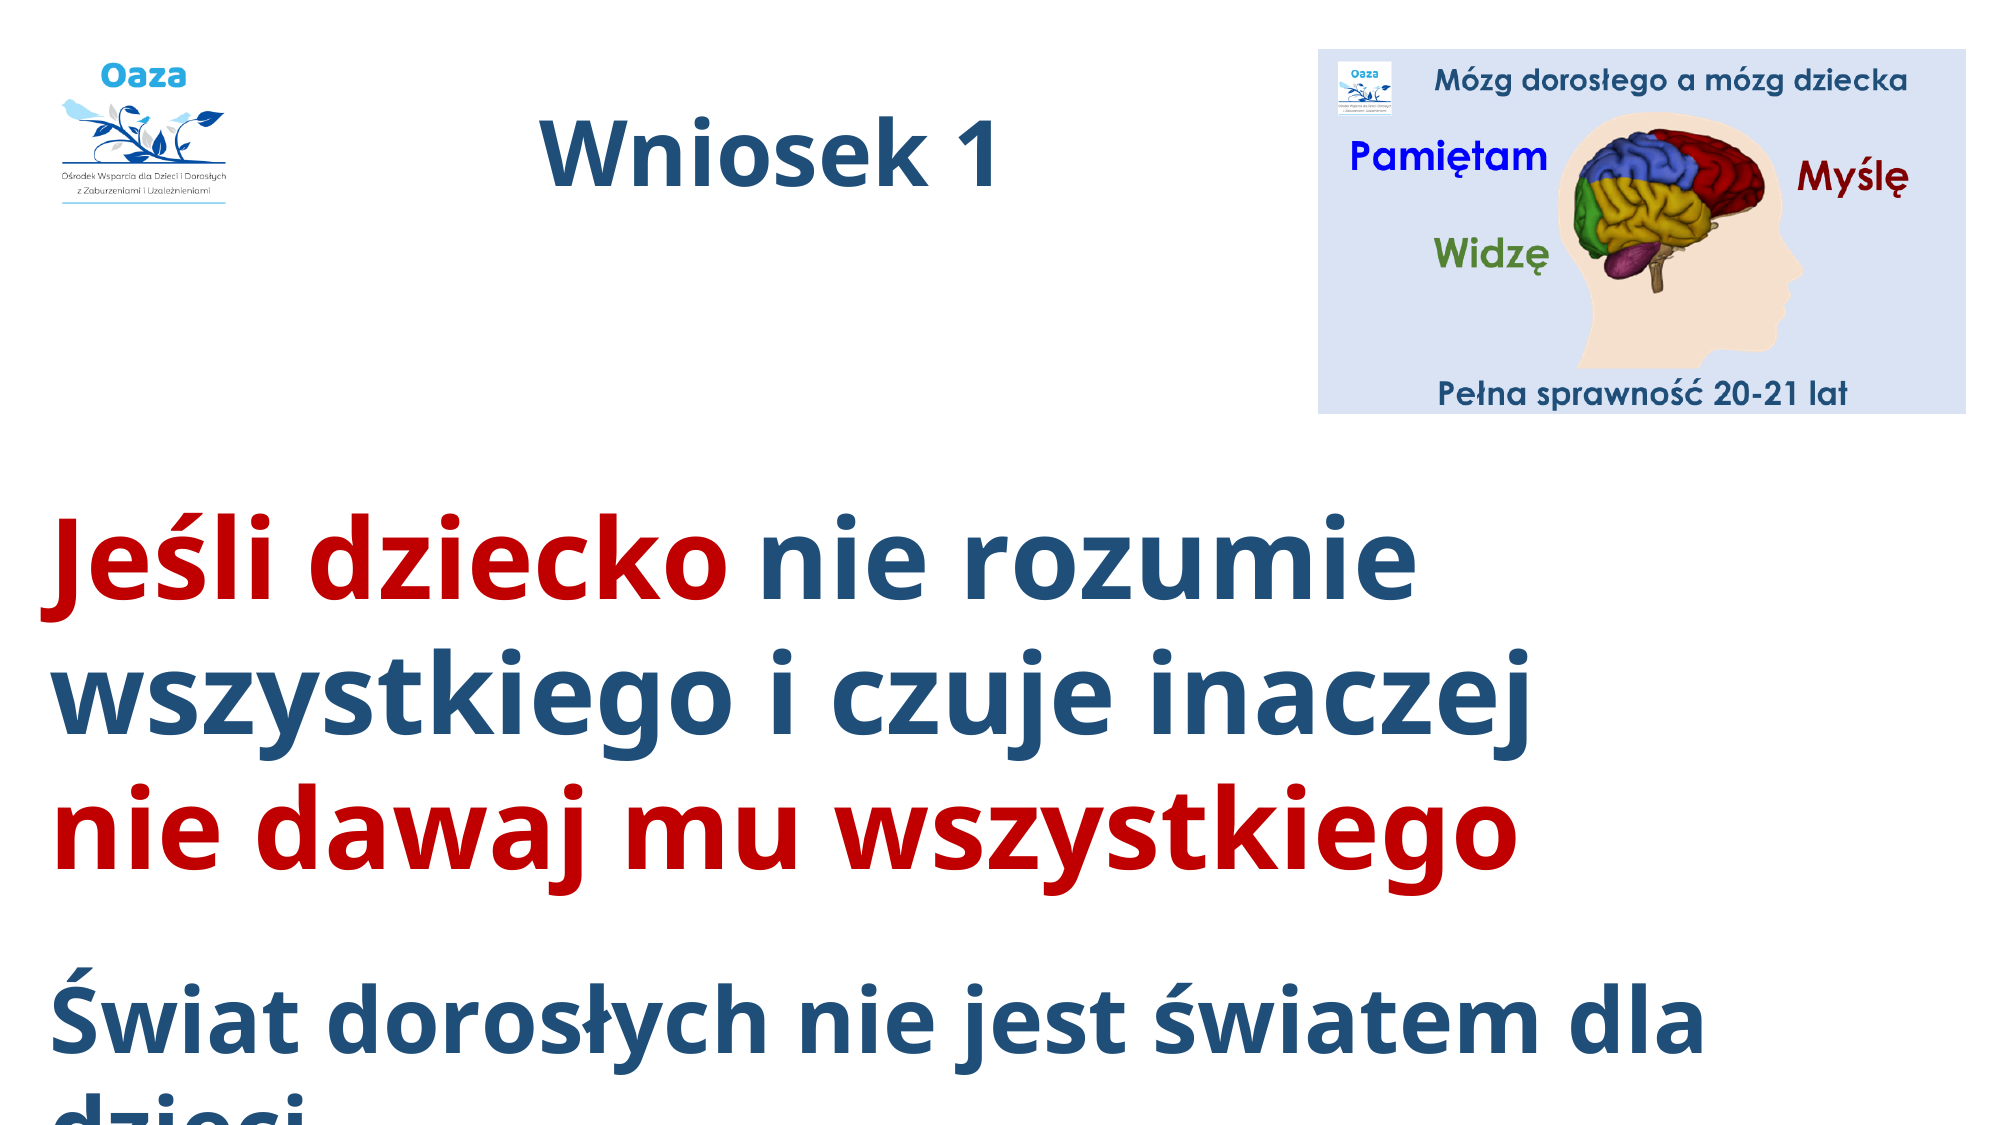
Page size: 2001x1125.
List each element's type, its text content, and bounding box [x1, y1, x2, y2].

text_box Wniosek 1 [489, 86, 1057, 213]
text_box Jeśli dziecko nie rozumie wszystkiego i czuje inaczej nie dawaj mu wszystkiego Świat dorosłych nie jest światem dla dzieci [34, 479, 1966, 1125]
picture [1318, 49, 1966, 414]
picture [60, 37, 227, 205]
